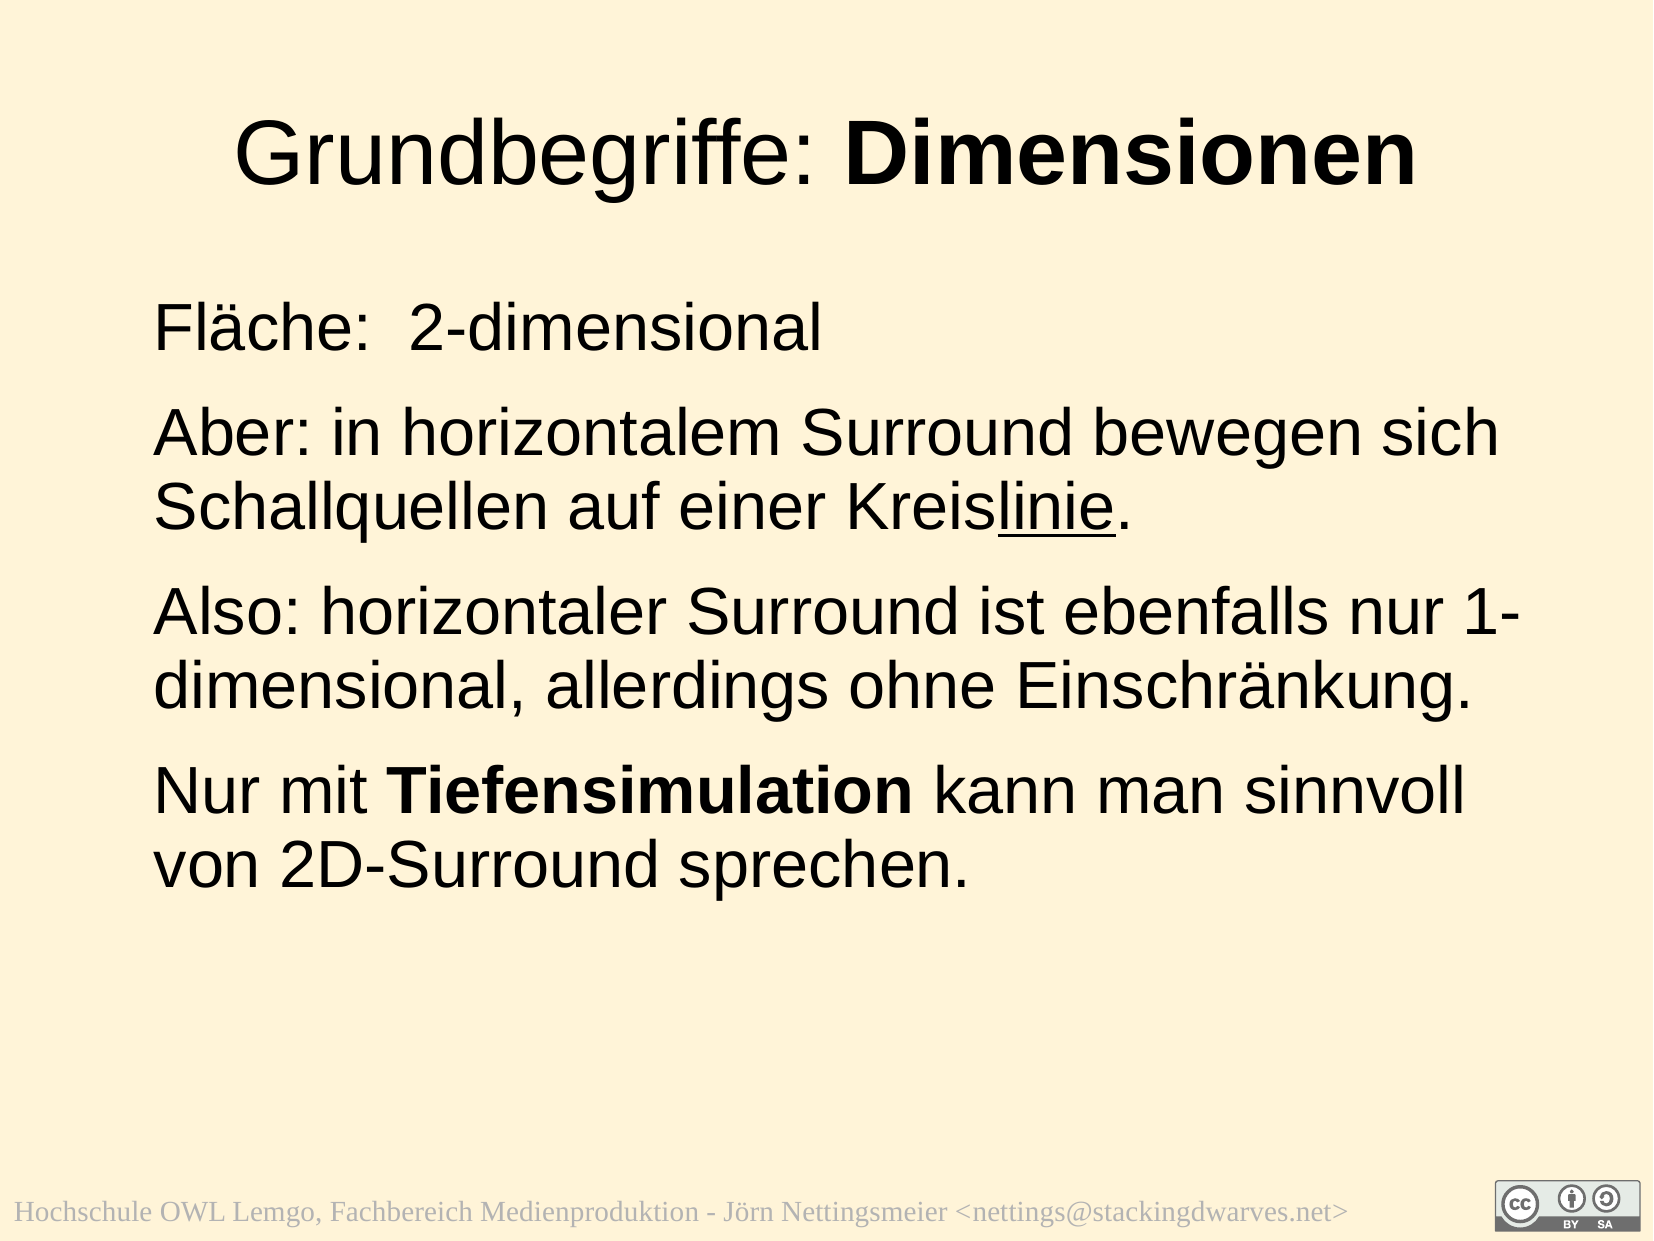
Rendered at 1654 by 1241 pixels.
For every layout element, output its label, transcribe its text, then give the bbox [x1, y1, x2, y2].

list Fläche: 2-dimensional Aber: in horizontalem Surround bewegen sich Schallquellen auf einer Kreislinie. Also: horizontaler Surround ist ebenfalls nur 1-dimensional, allerdings ohne Einschränkung. Nur mit Tiefensimulation kann man sinnvoll von 2D-Surround sprechen. [82, 290, 1571, 1201]
title Grundbegriffe: Dimensionen [82, 49, 1571, 257]
